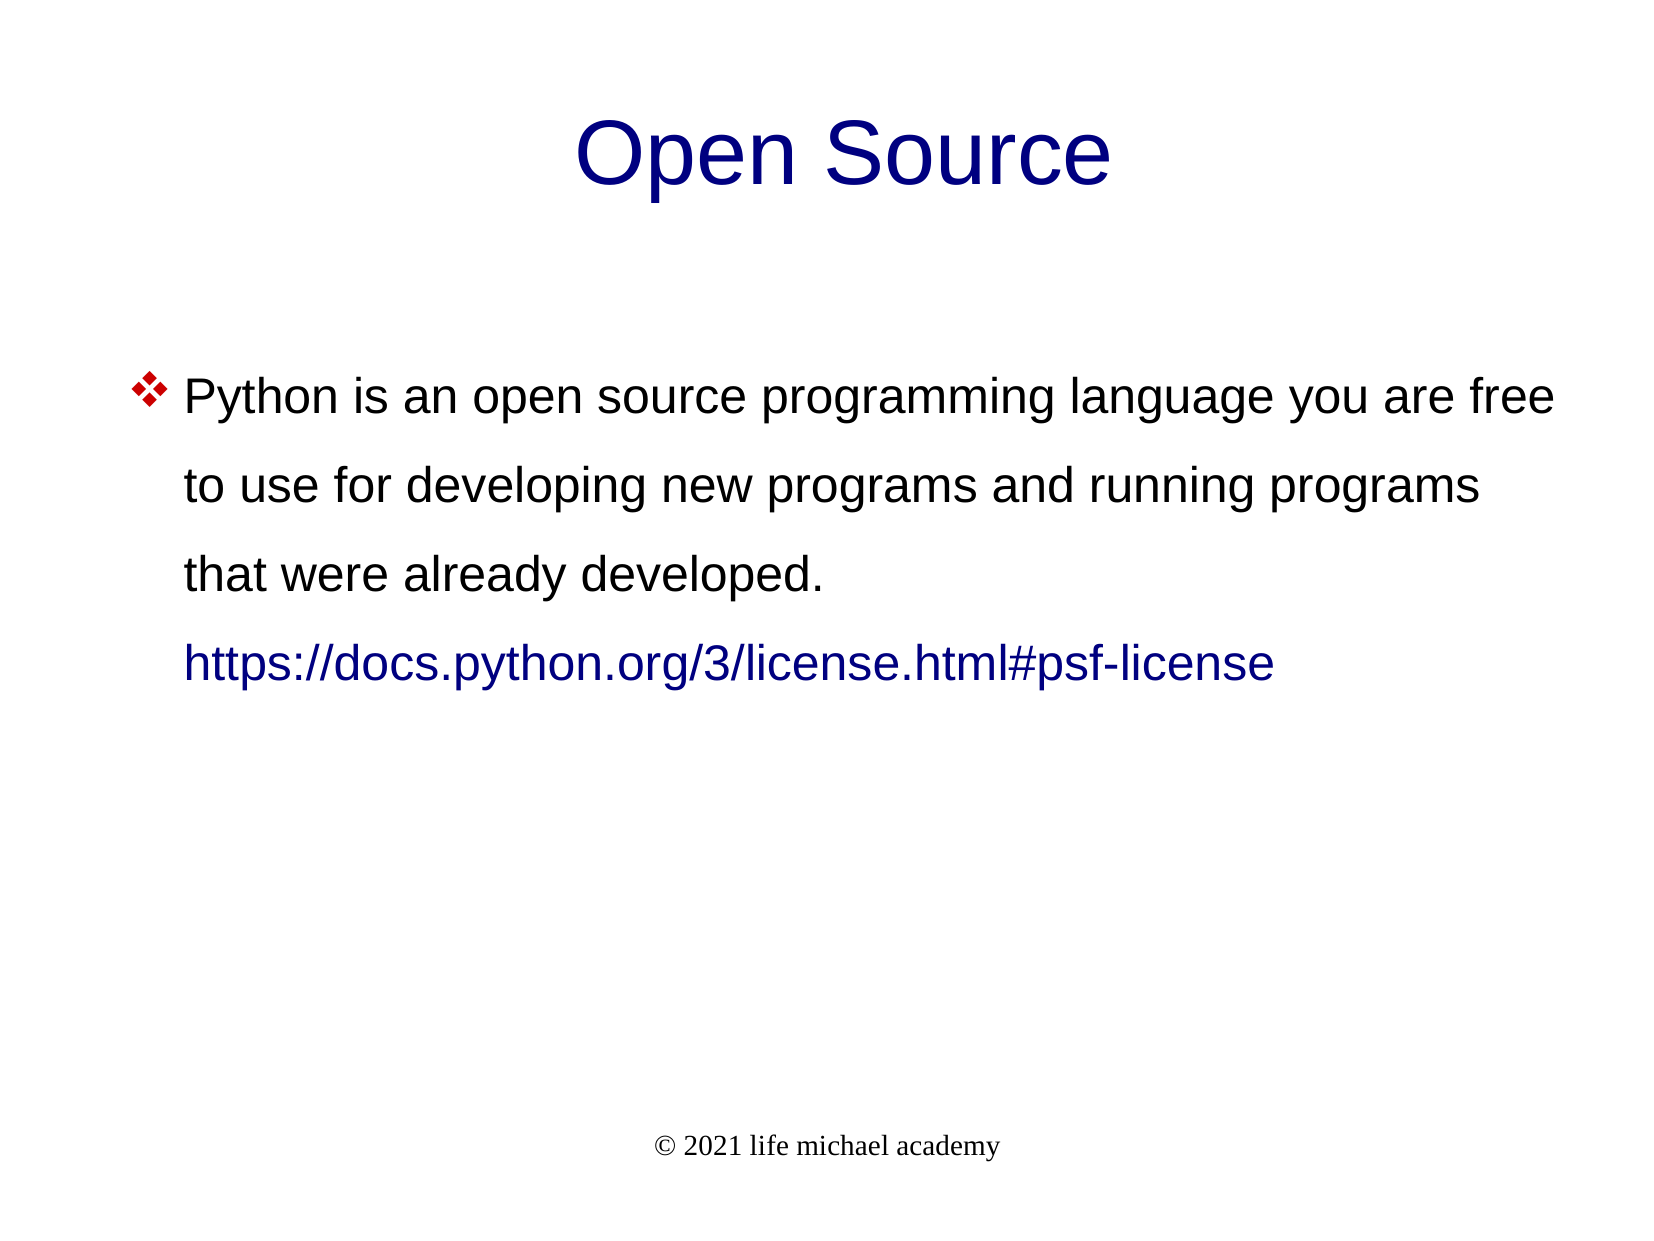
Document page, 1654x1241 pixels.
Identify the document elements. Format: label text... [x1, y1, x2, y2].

title Open Source [82, 49, 1571, 257]
list Python is an open source programming language you are free to use for developing new programs and running programs that were already developed. https://docs.python.org/3/license.html#psf-license [112, 326, 1576, 780]
